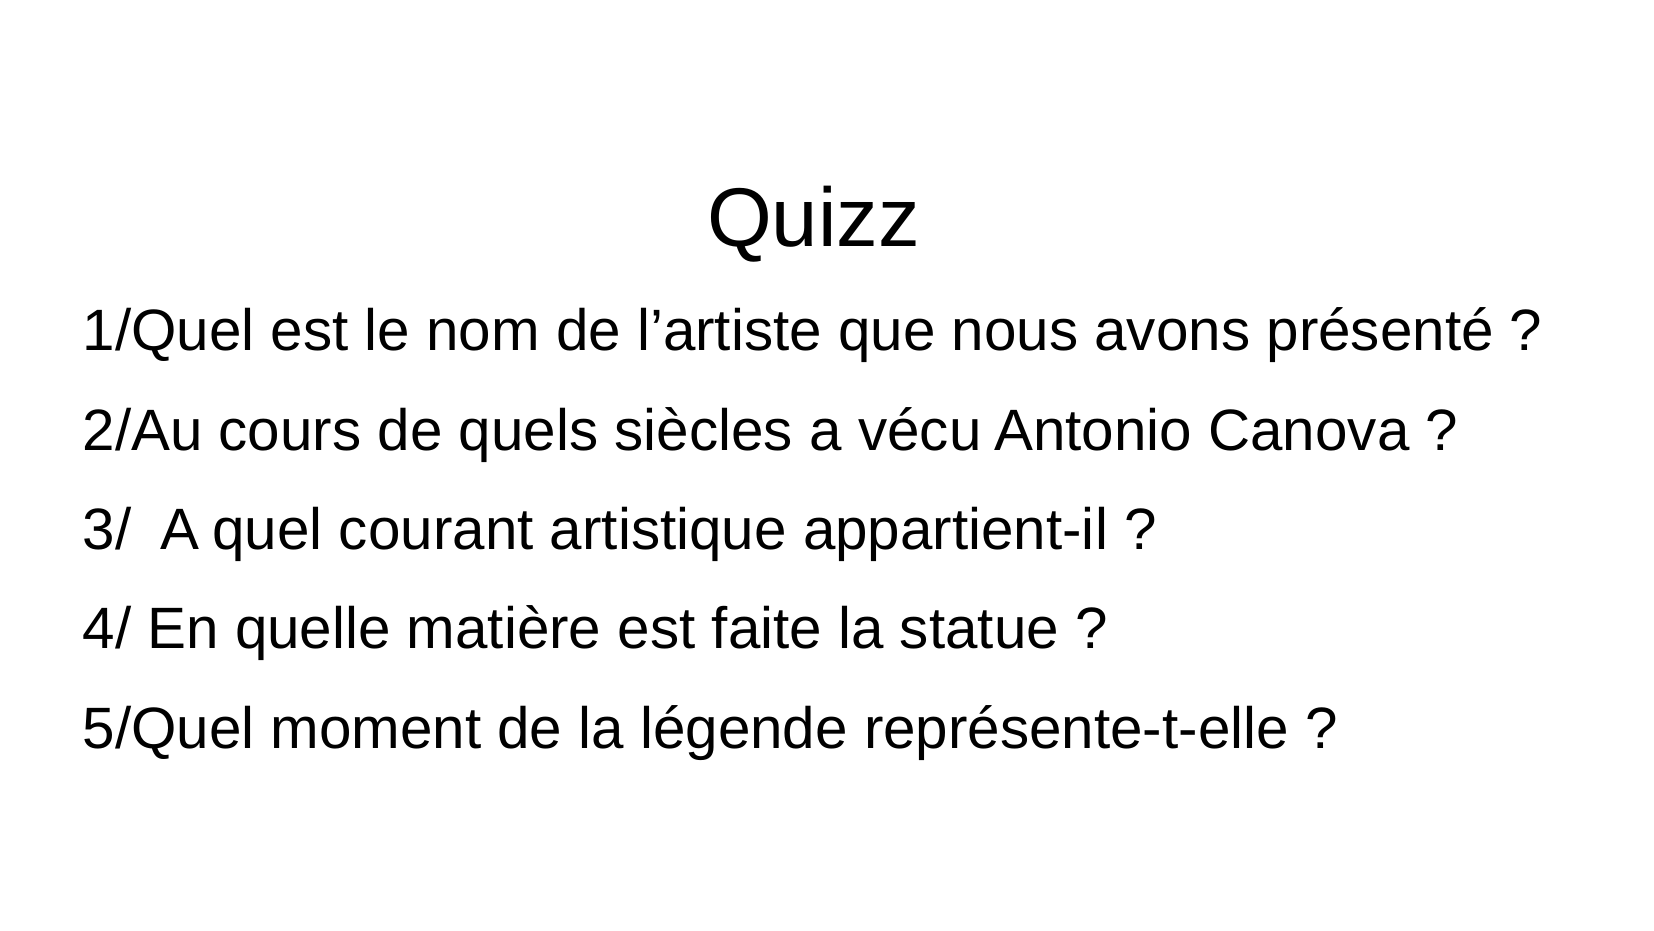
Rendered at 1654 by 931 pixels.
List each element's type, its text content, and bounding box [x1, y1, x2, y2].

subtitle Quizz 1/Quel est le nom de l’artiste que nous avons présenté ? 2/Au cours de quels siècles a vécu Antonio Canova ? 3/ A quel courant artistique appartient-il ? 4/ En quelle matière est faite la statue ? 5/Quel moment de la légende représente-t-elle ? [82, 37, 1625, 886]
